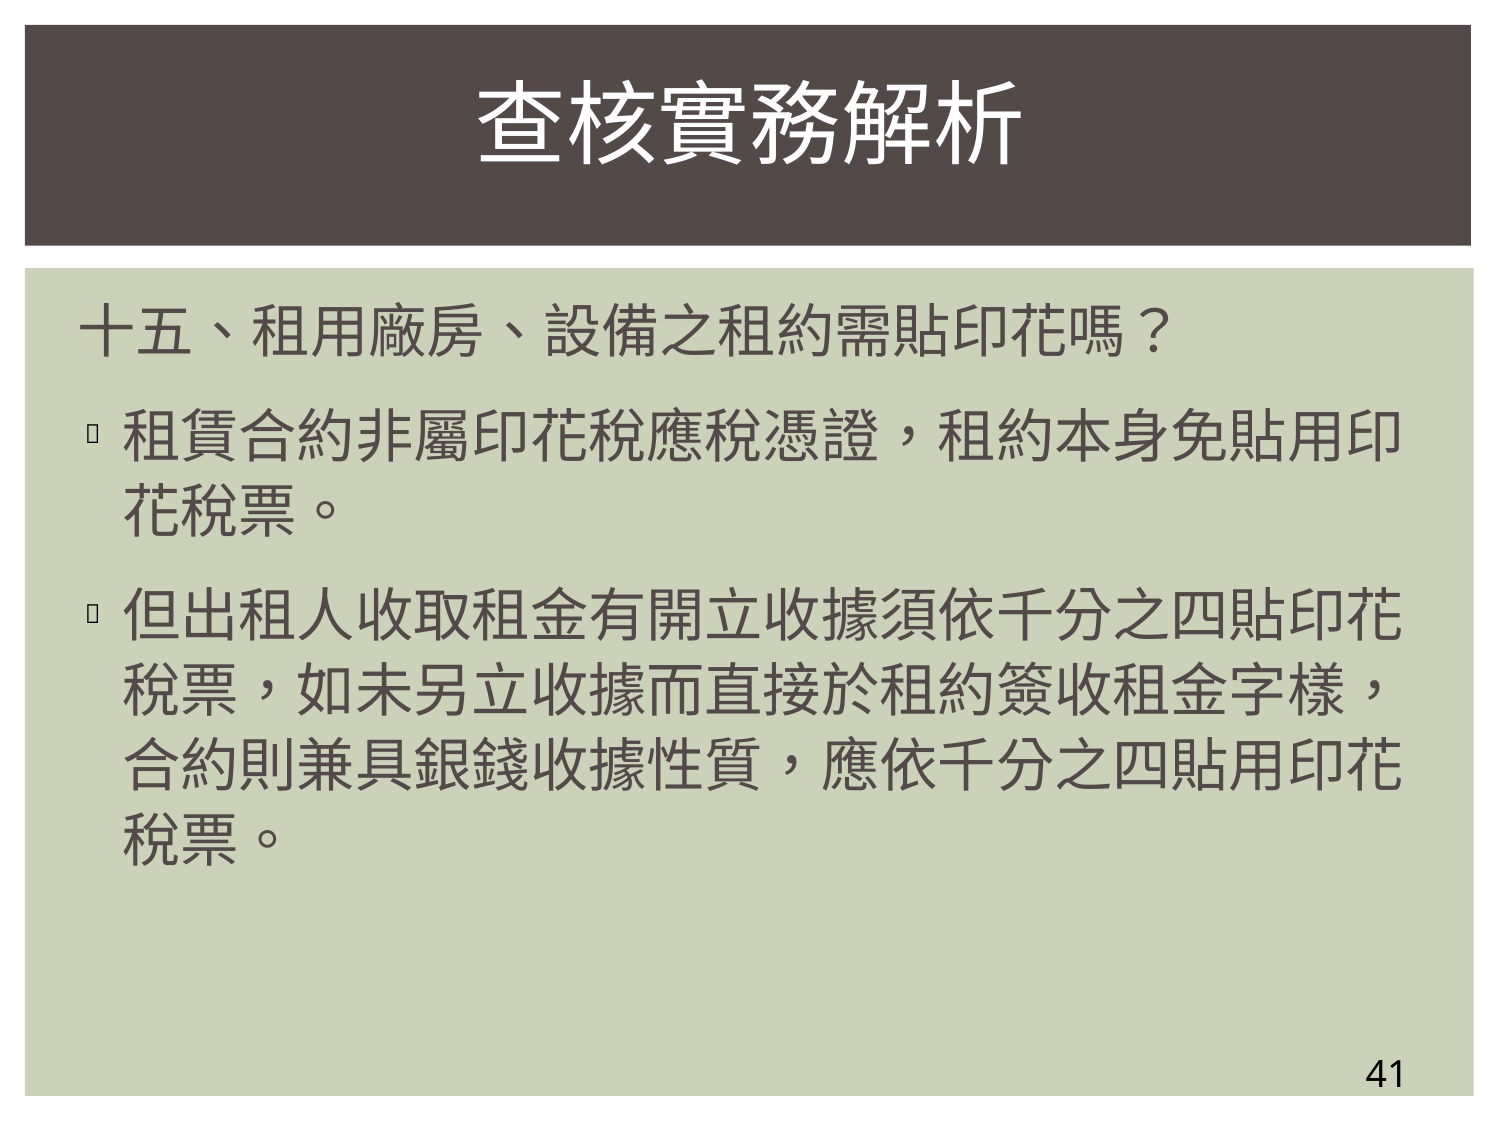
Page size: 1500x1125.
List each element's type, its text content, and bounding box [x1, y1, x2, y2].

list 十五、租用廠房、設備之租約需貼印花嗎？ 租賃合約非屬印花稅應稅憑證，租約本身免貼用印花稅票。 但出租人收取租金有開立收據須依千分之四貼印花稅票，如未另立收據而直接於租約簽收租金字樣，合約則兼具銀錢收據性質，應依千分之四貼用印花稅票。 [62, 281, 1442, 1005]
slide_number <編號> [1350, 1042, 1447, 1088]
title 查核實務解析 [62, 58, 1438, 232]
